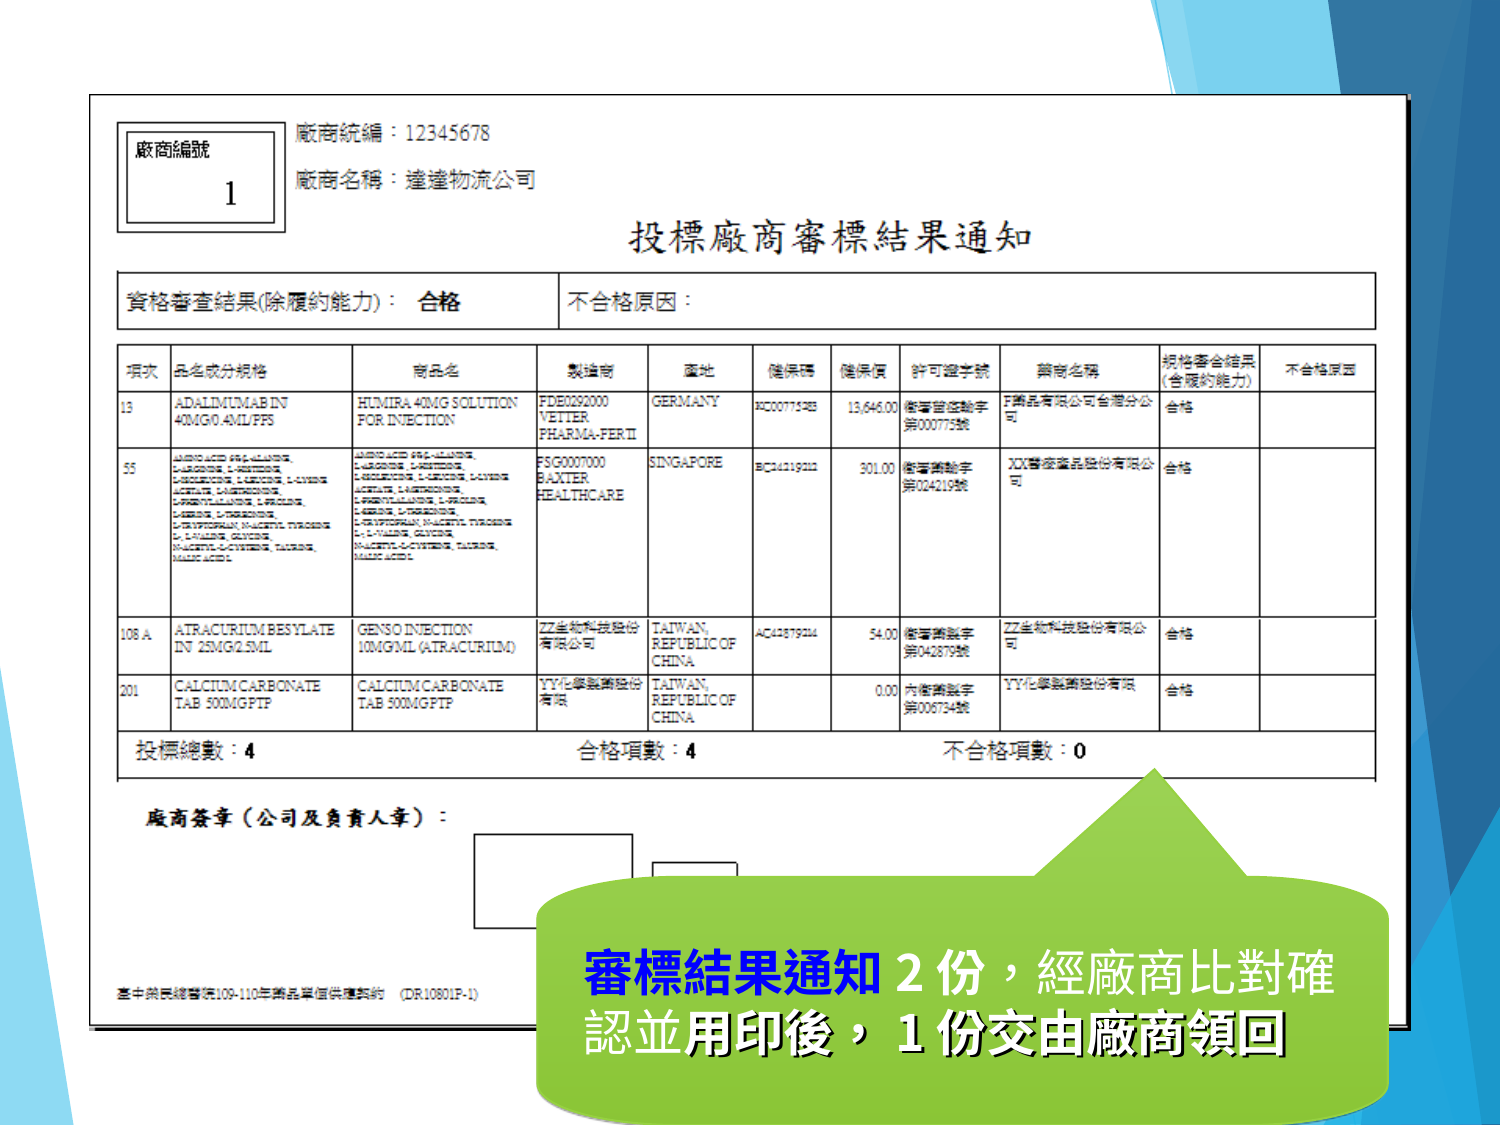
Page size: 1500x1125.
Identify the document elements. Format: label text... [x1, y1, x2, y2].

picture [89, 94, 1411, 1031]
text_box 審標結果通知2份，經廠商比對確認並用印後，1份交由廠商領回 [537, 769, 1388, 1125]
